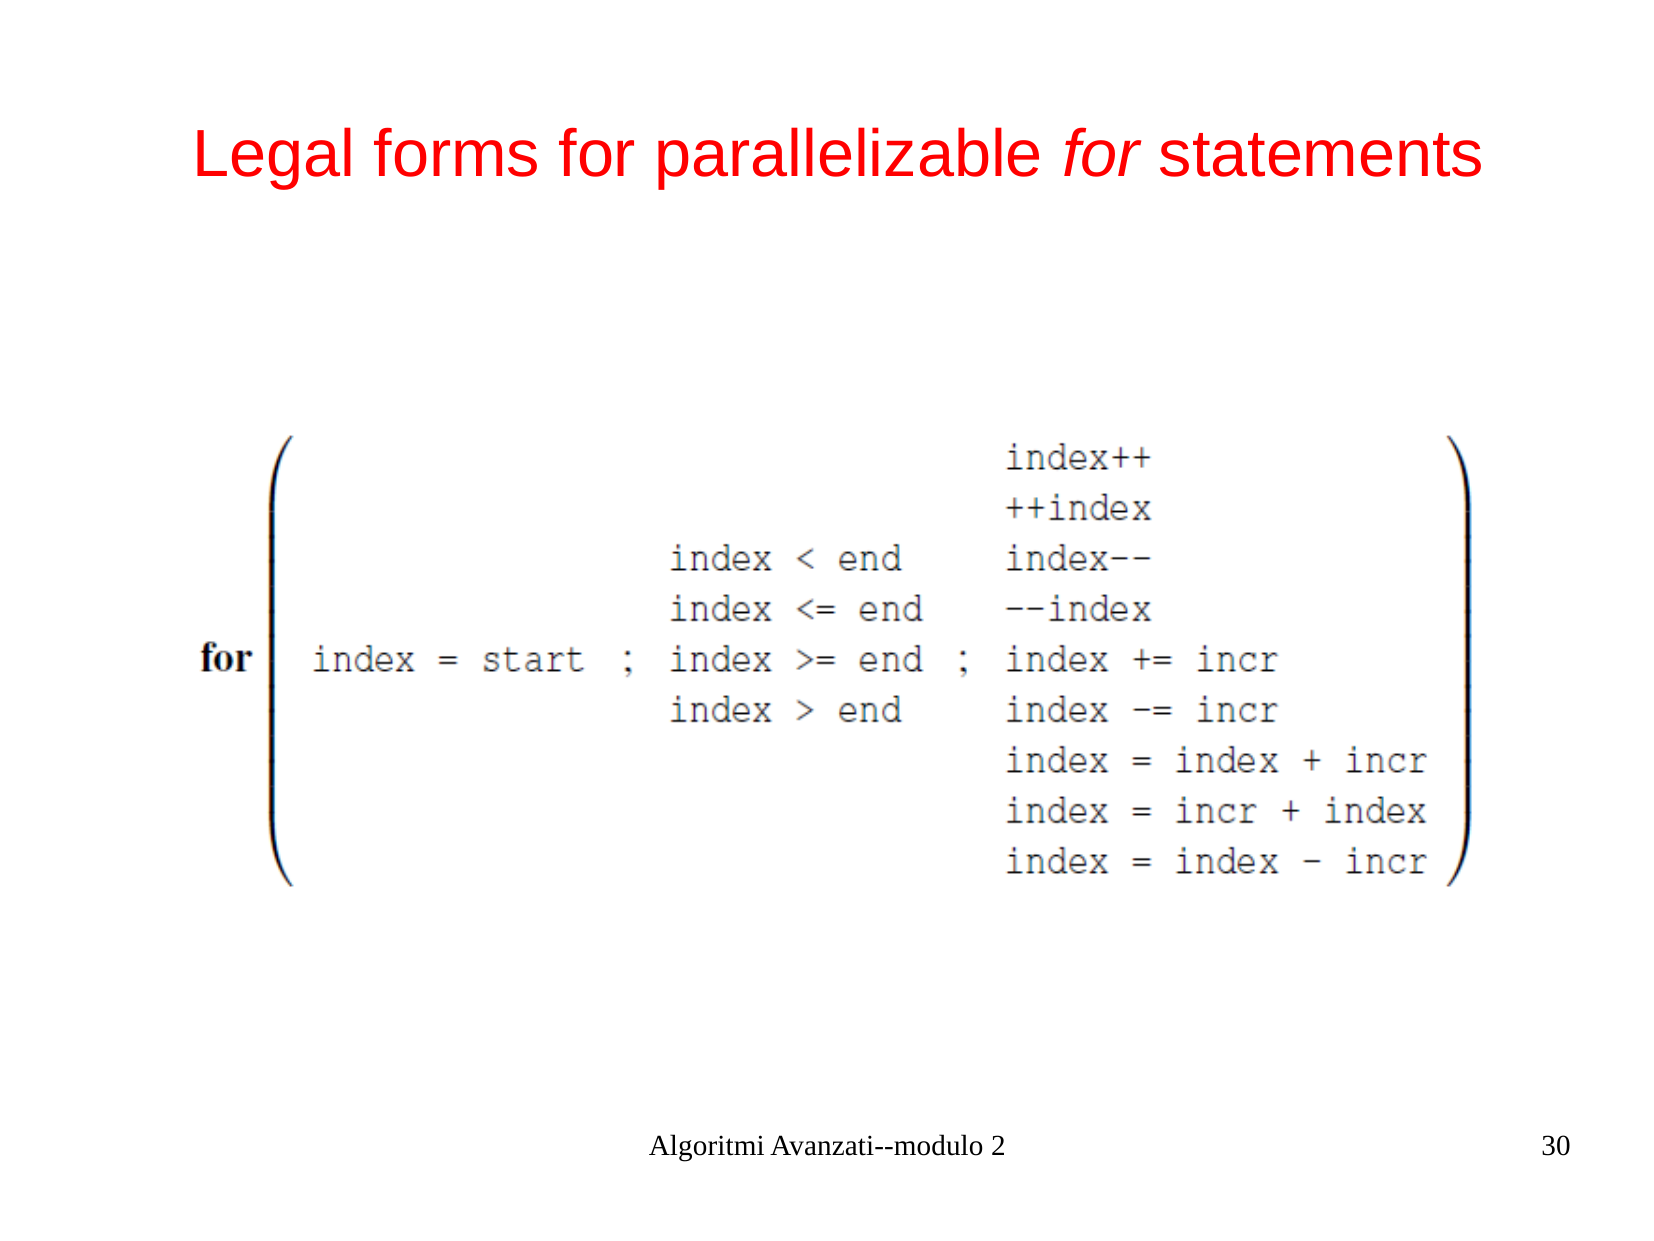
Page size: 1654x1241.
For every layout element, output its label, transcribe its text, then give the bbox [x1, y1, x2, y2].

title Legal forms for parallelizable for statements [82, 49, 1571, 257]
picture [118, 425, 1513, 913]
